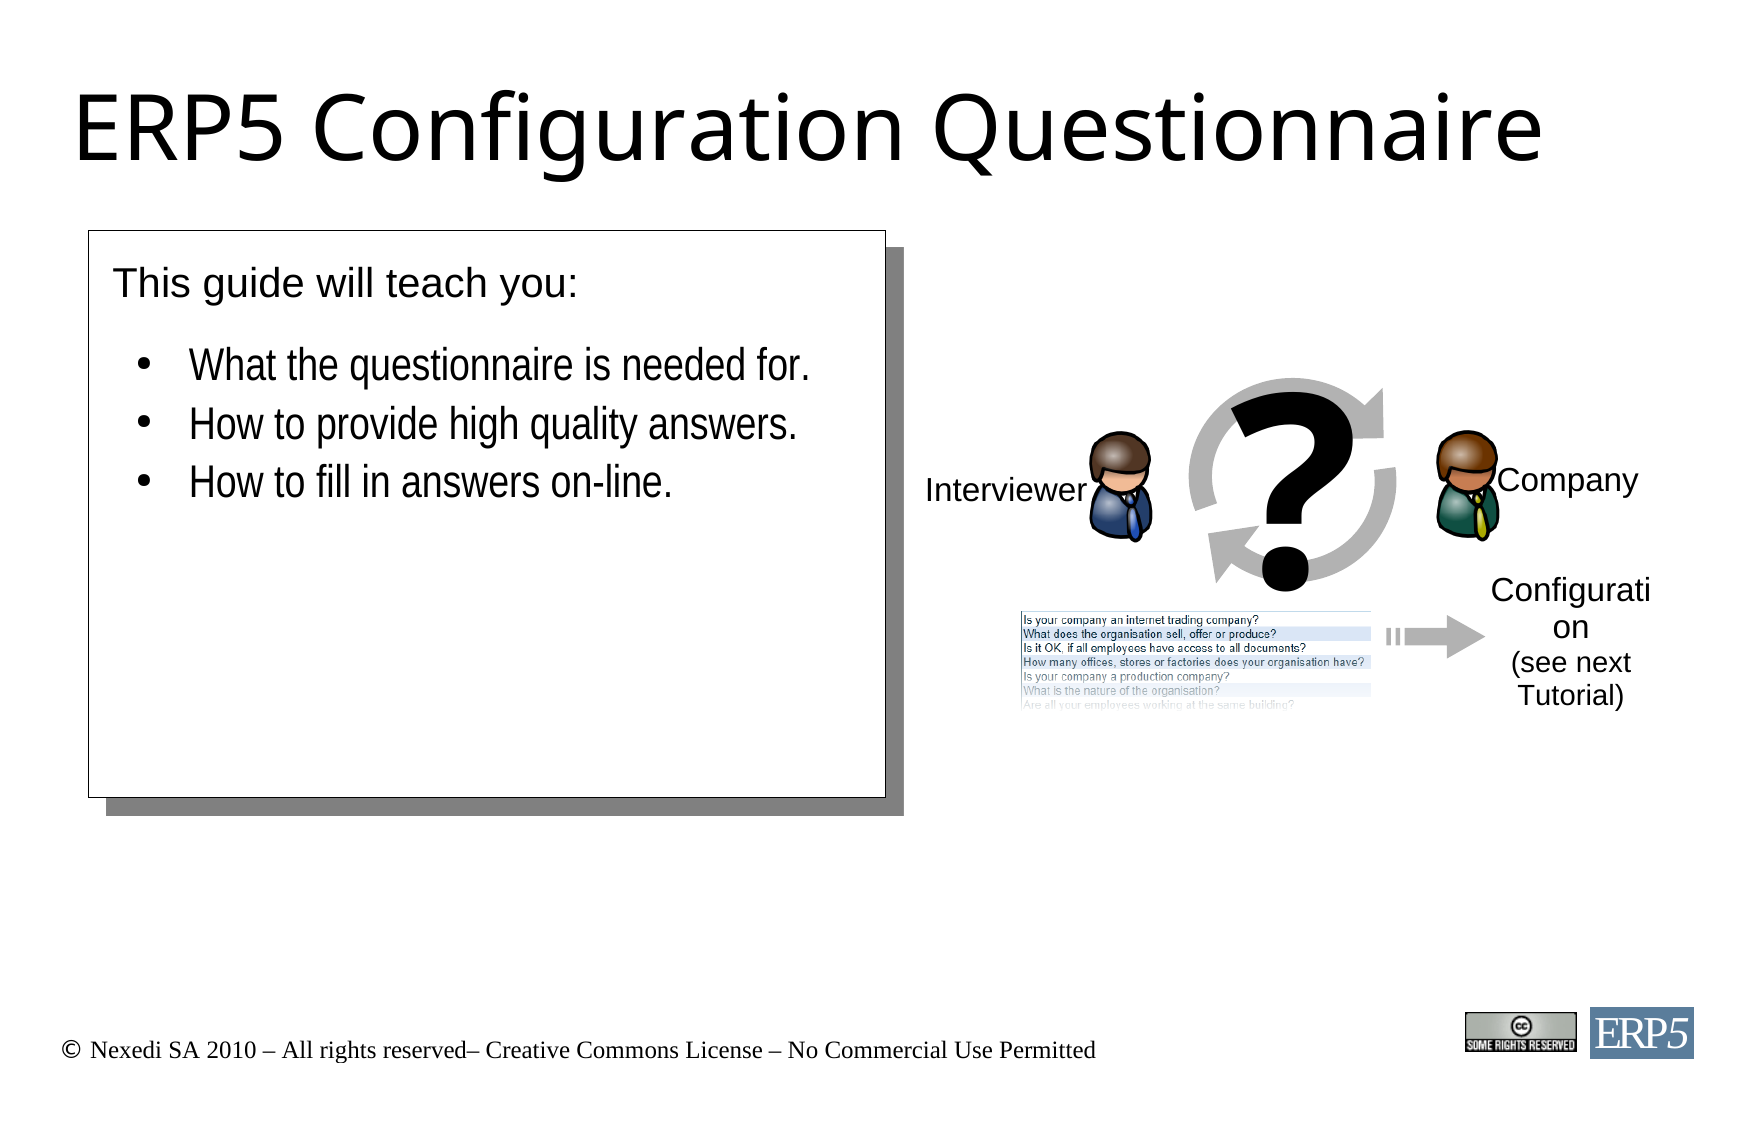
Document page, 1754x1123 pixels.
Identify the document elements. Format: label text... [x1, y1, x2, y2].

text_box [1395, 627, 1401, 646]
list What the questionnaire is needed for. How to provide high quality answers. How to fill in answers on-line. [118, 338, 827, 680]
text_box [1207, 467, 1397, 584]
text_box ? [1200, 325, 1390, 641]
picture [1465, 1012, 1577, 1052]
text_box [1188, 377, 1384, 512]
text_box Interviewer [923, 471, 1089, 509]
title ERP5 Configuration Questionnaire [71, 63, 1707, 187]
text_box This guide will teach you: [112, 253, 762, 313]
text_box [1404, 615, 1486, 659]
text_box Configuration (see next Tutorial) [1488, 571, 1654, 712]
text_box Company [1485, 461, 1651, 499]
picture [1062, 427, 1179, 544]
text_box [1007, 648, 1403, 714]
text_box [88, 230, 886, 798]
picture [1409, 426, 1526, 543]
picture [1021, 611, 1371, 648]
text_box [1386, 627, 1391, 646]
